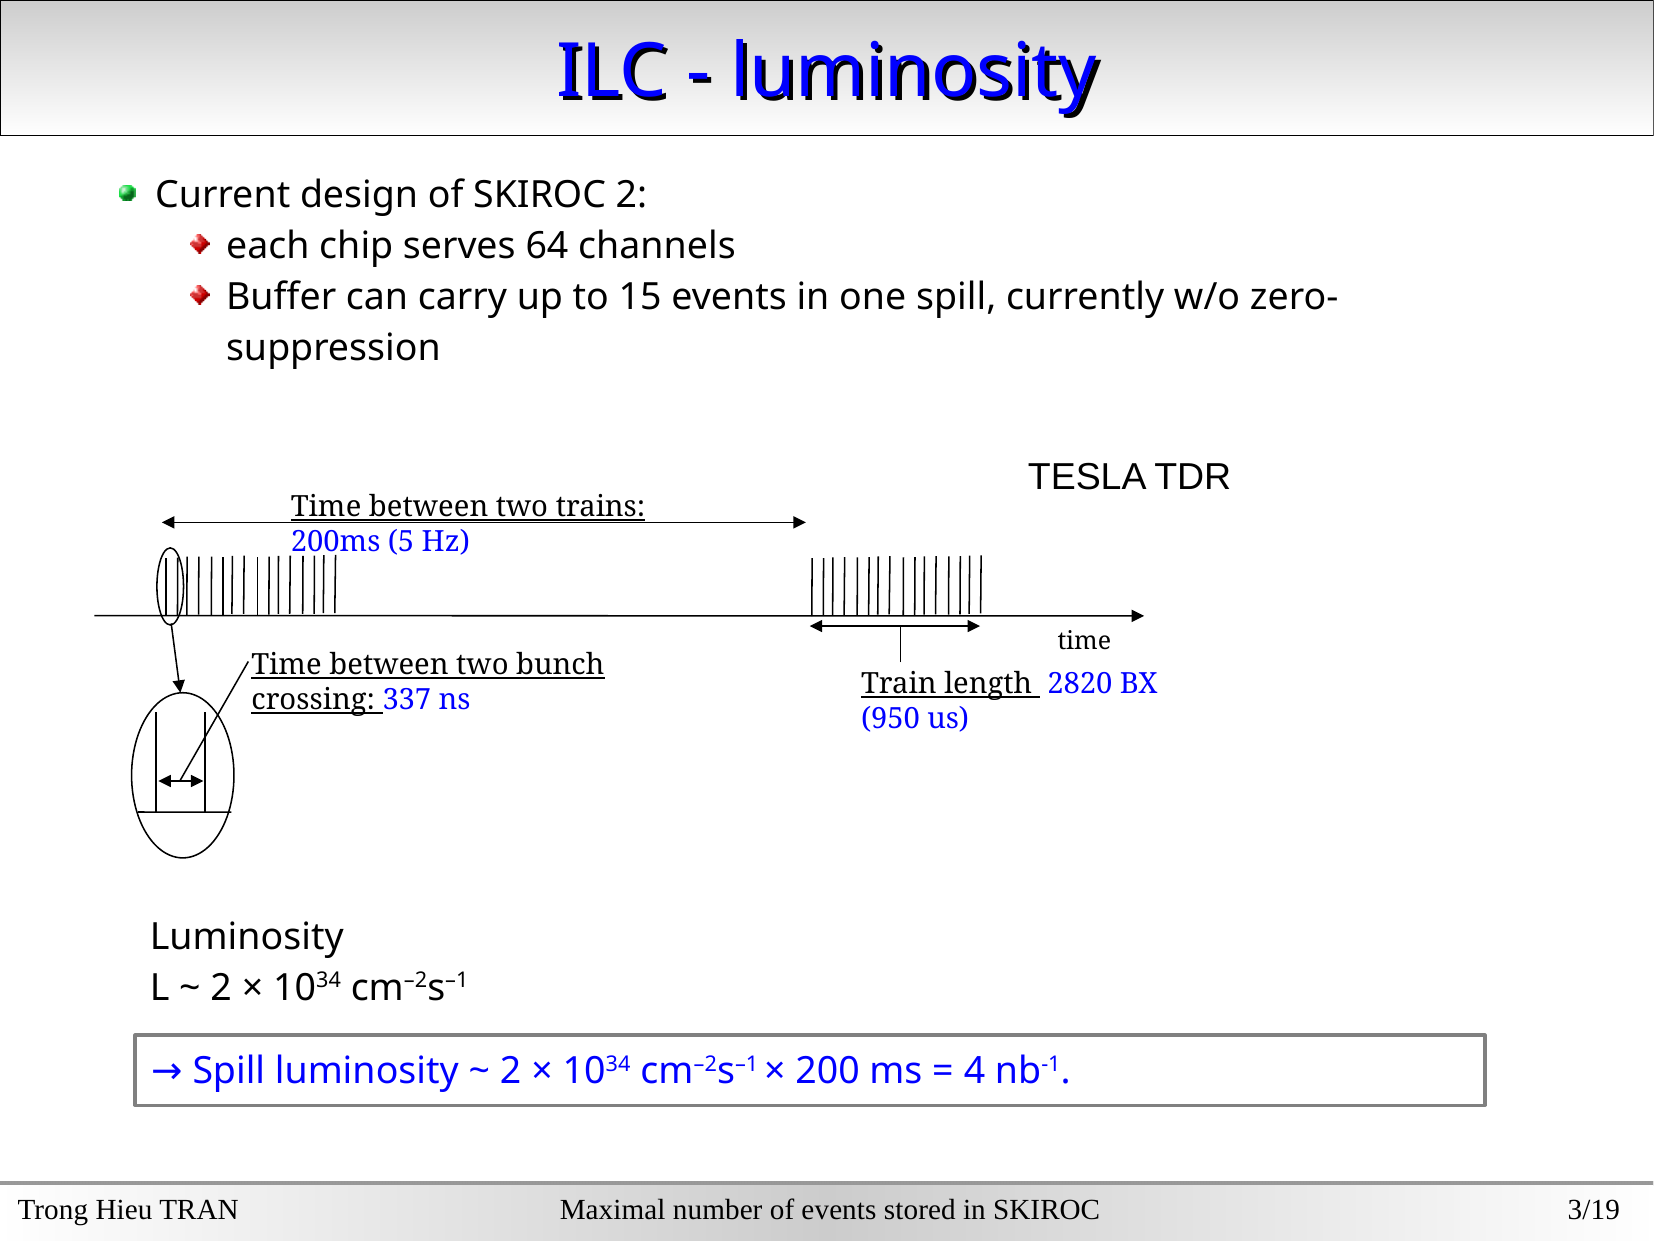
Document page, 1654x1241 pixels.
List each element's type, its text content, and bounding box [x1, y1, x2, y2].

text_box Luminosity L ~ 2 × 1034 cm–2s–1 [135, 901, 736, 1022]
title ILC - luminosity [0, 0, 1654, 136]
text_box Time between two bunch crossing: 337 ns [236, 638, 718, 749]
text_box → Spill luminosity ~ 2 × 1034 cm–2s–1 × 200 ms = 4 nb-1. [135, 1035, 1486, 1106]
text_box Current design of SKIROC 2: each chip serves 64 channels Buffer can carry up to 15 events in one spill, currently w/o zero-suppression [105, 160, 1546, 384]
text_box time [1042, 617, 1146, 657]
text_box Train length 2820 BX (950 us) [846, 657, 1253, 768]
text_box TESLA TDR [977, 444, 1247, 505]
text_box Time between two trains: 200ms (5 Hz) [276, 479, 714, 591]
